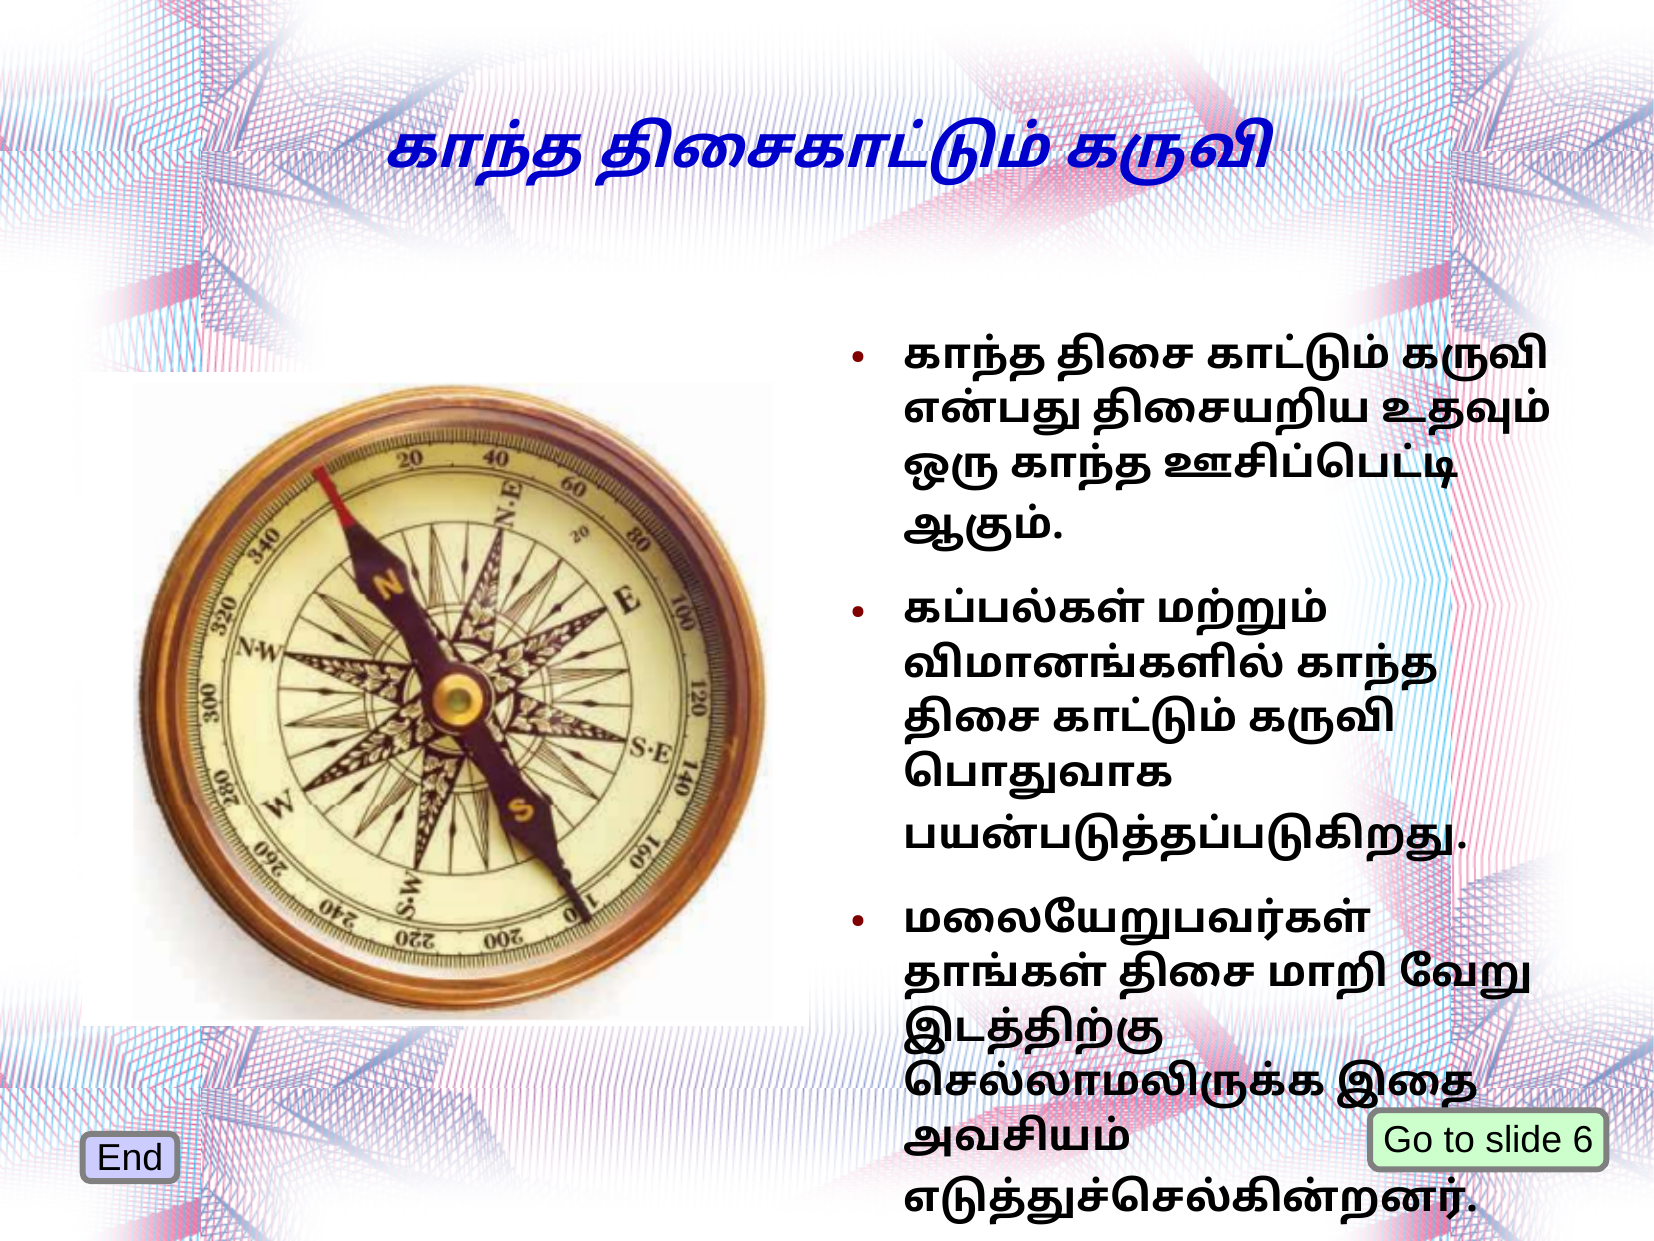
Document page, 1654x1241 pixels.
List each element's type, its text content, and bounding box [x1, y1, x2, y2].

picture [0, 0, 1654, 1241]
text_box Go to slide 6 [1370, 1110, 1607, 1170]
list காந்த திசை காட்டும் கருவி என்பது திசையறிய உதவும் ஒரு காந்த ஊசிப்பெட்டி ஆகும். கப்பல்கள் மற்றும் விமானங்களில் காந்த திசை காட்டும் கருவி பொதுவாக பயன்படுத்தப்படுகிறது. மலையேறுபவர்கள் தாங்கள் திசை மாறி வேறு இடத்திற்கு செல்லாமலிருக்க இதை அவசியம் எடுத்துச்செல்கின்றனர். [832, 330, 1560, 1150]
title காந்த திசைகாட்டும் கருவி [82, 49, 1571, 257]
text_box End [82, 1133, 178, 1182]
